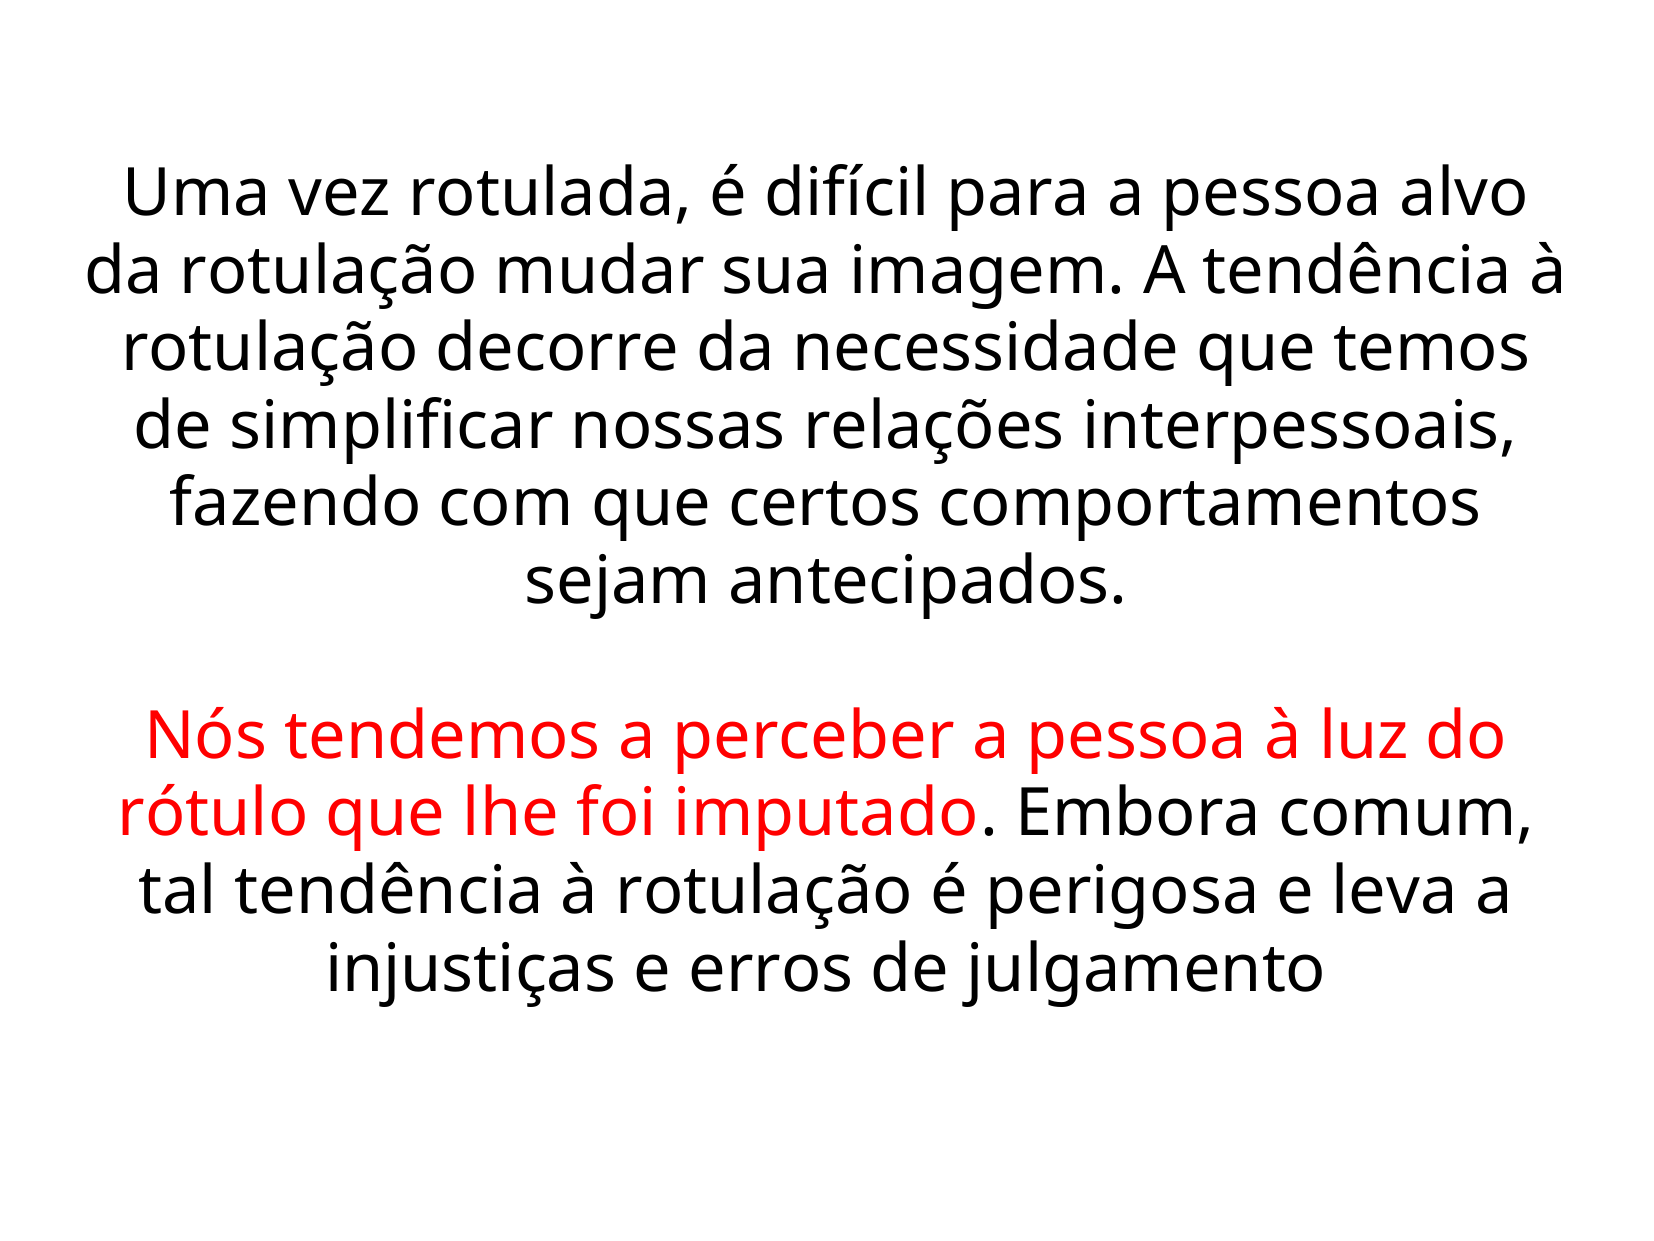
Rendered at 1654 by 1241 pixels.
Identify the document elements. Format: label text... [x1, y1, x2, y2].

text_box Uma vez rotulada, é difícil para a pessoa alvo da rotulação mudar sua imagem. A tendência à rotulação decorre da necessidade que temos de simplificar nossas relações interpessoais, fazendo com que certos comportamentos sejam antecipados. Nós tendemos a perceber a pessoa à luz do rótulo que lhe foi imputado. Embora comum, tal tendência à rotulação é perigosa e leva a injustiças e erros de julgamento [82, 49, 1571, 1109]
